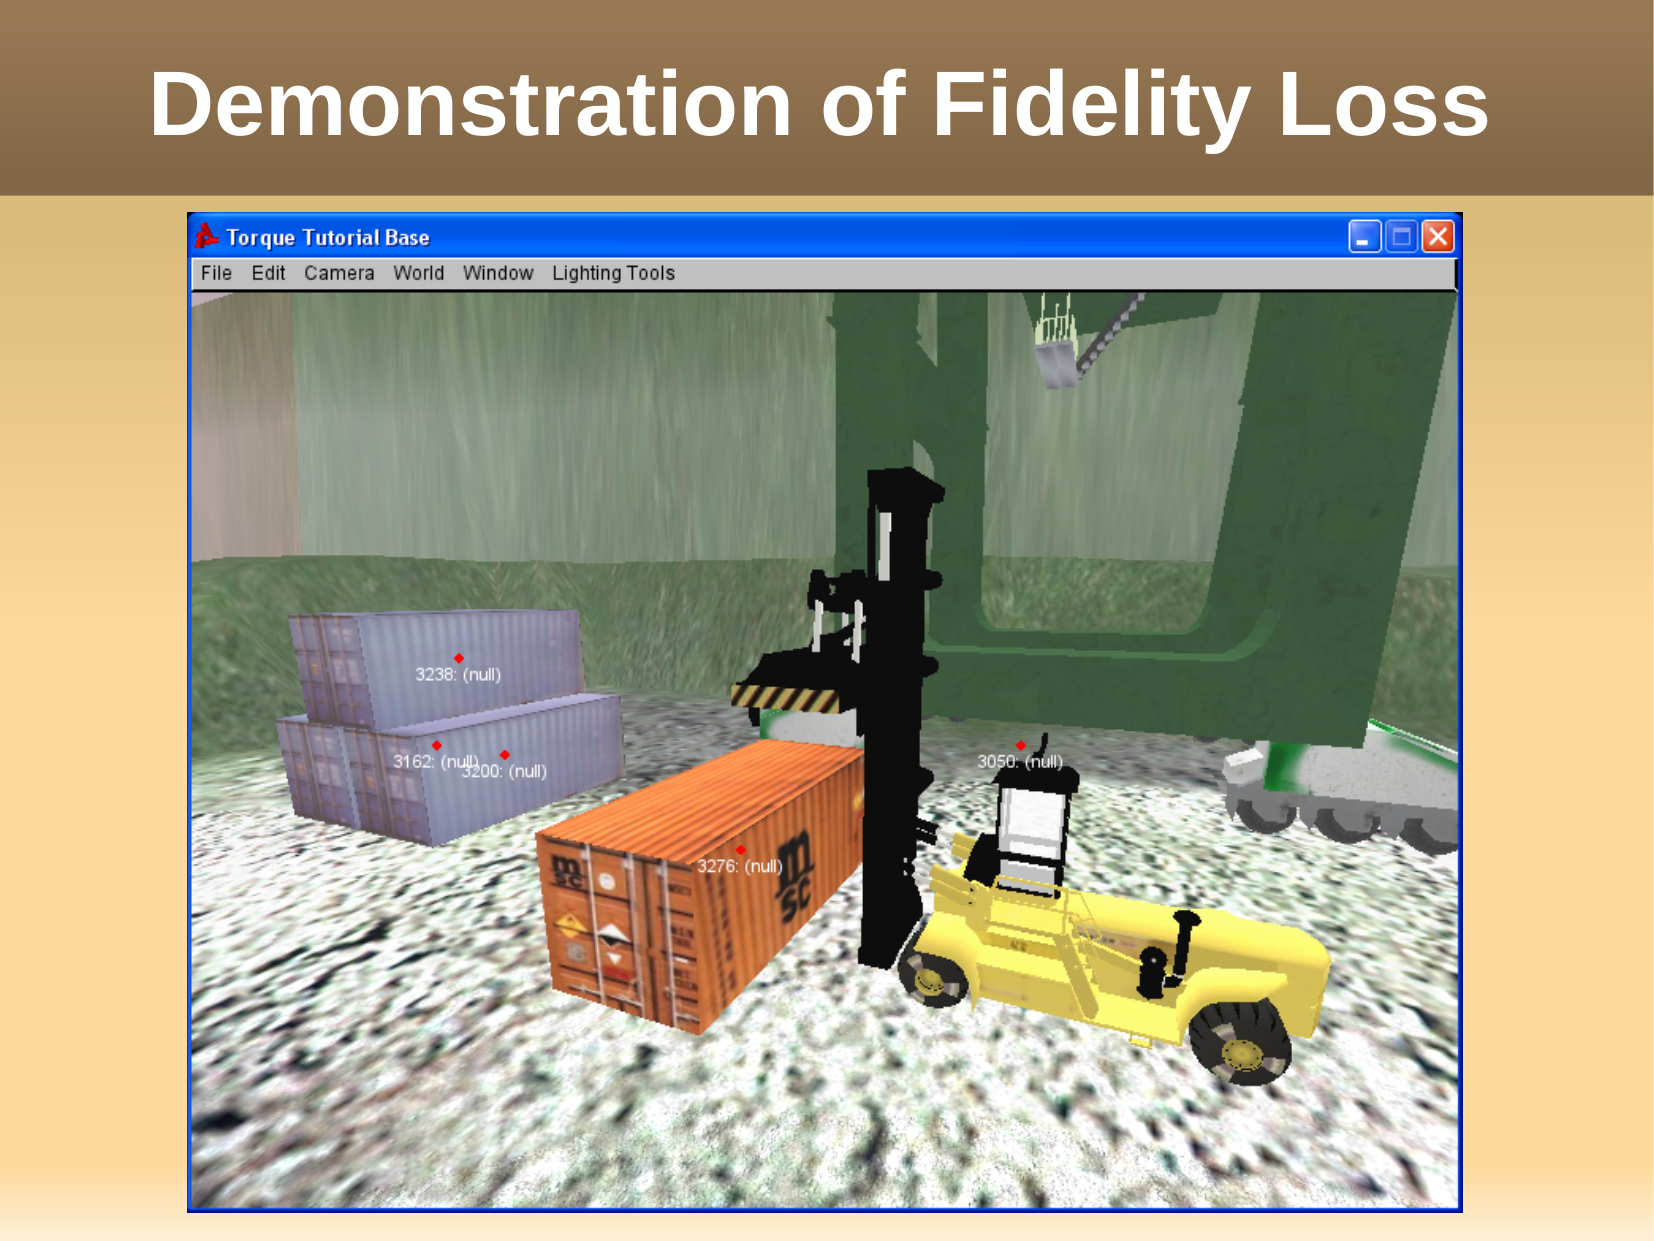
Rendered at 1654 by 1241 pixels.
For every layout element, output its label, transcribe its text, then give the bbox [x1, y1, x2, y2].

title Demonstration of Fidelity Loss [76, 7, 1565, 200]
picture [0, 0, 1654, 1241]
